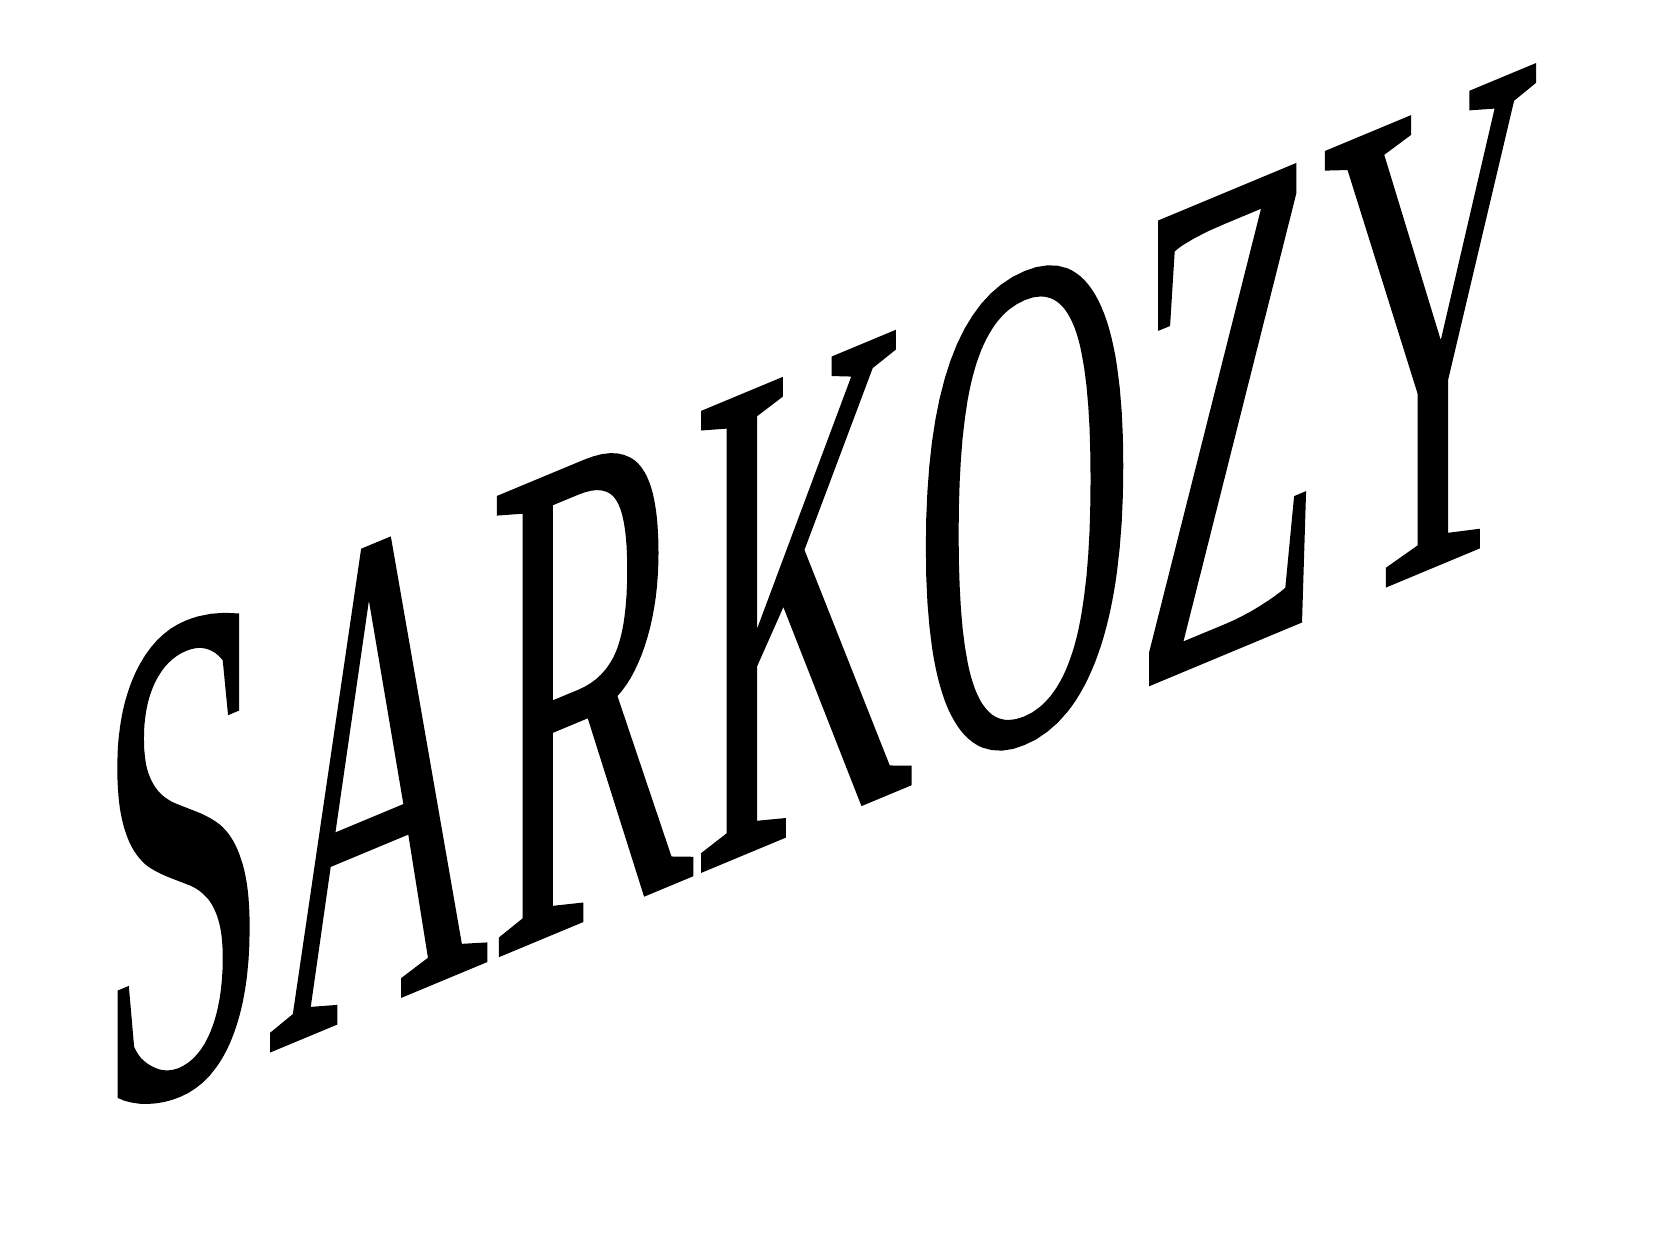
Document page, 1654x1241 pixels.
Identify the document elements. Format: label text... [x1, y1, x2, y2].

text_box SARKOZY [1149, 164, 1306, 686]
text_box SARKOZY [701, 330, 911, 872]
text_box SARKOZY [270, 537, 487, 1052]
text_box SARKOZY [497, 453, 693, 957]
text_box SARKOZY [118, 613, 249, 1104]
text_box SARKOZY [926, 266, 1123, 750]
text_box SARKOZY [1325, 64, 1536, 587]
